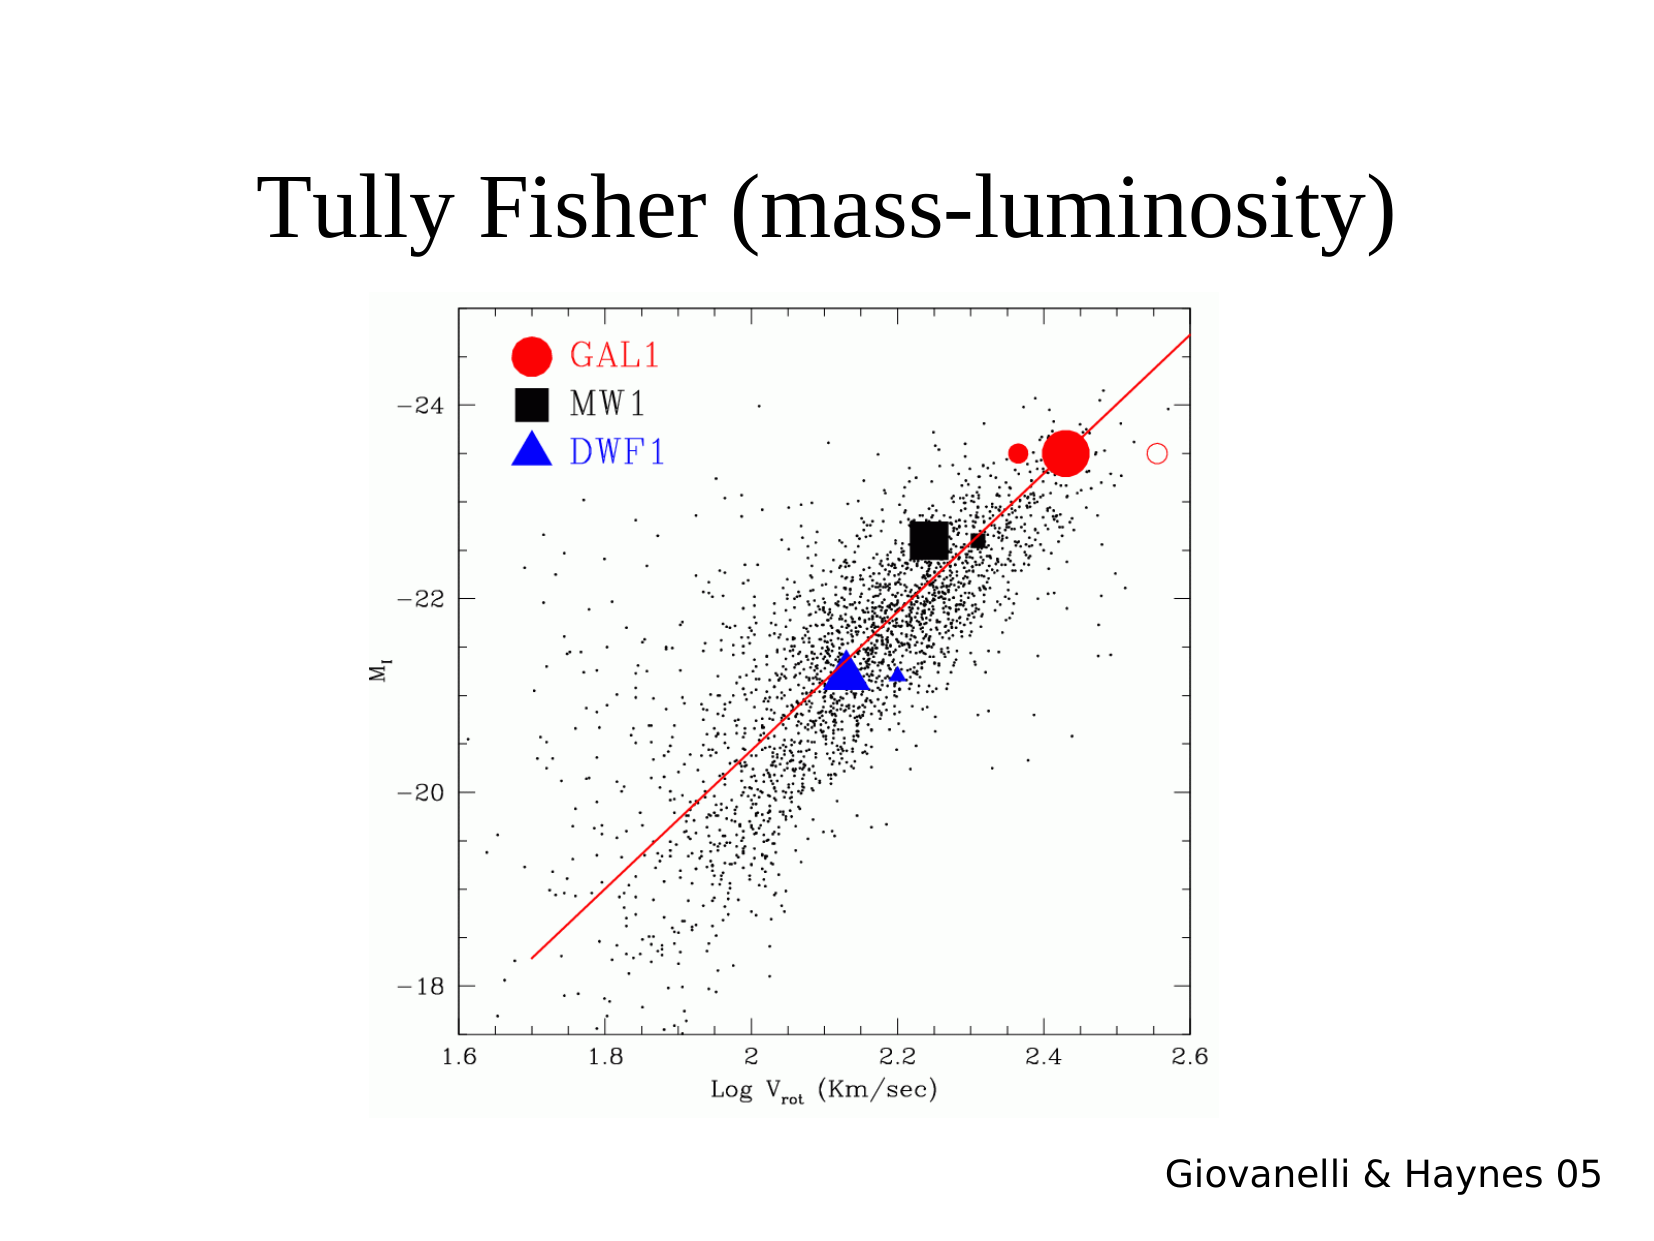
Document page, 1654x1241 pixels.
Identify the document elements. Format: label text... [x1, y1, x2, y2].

picture [369, 292, 1219, 1118]
text_box Giovanelli & Haynes 05 [1150, 1144, 1610, 1204]
title Tully Fisher (mass-luminosity) [121, 102, 1534, 310]
